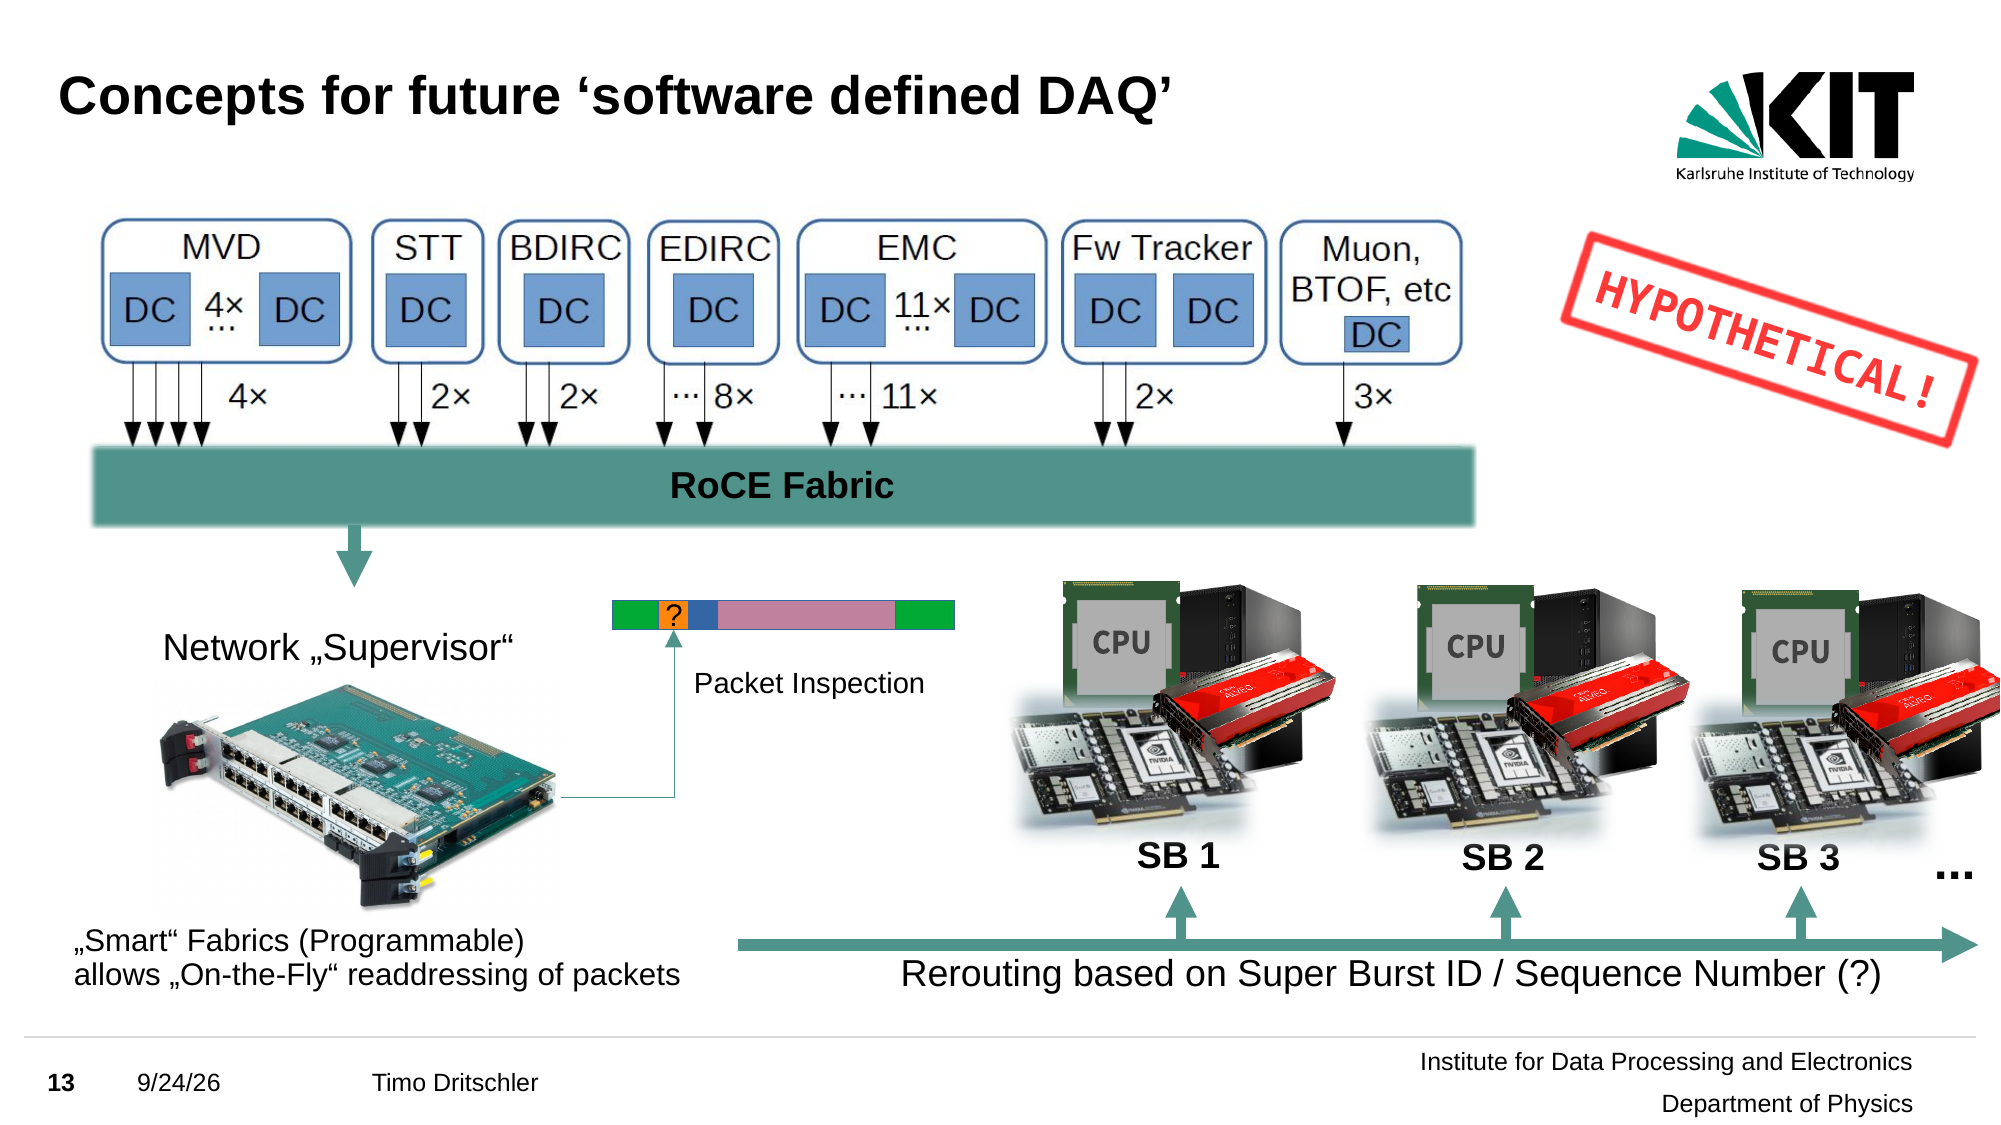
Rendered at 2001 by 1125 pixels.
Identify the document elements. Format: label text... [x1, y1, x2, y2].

text_box Network „Supervisor“ [147, 619, 562, 677]
slide_number 3/10/21 [137, 1038, 362, 1125]
text_box ? [650, 590, 710, 641]
text_box SB 1 [1122, 853, 1241, 884]
picture [88, 206, 1477, 447]
text_box Rerouting based on Super Burst ID / Sequence Number (?) [885, 944, 2000, 1011]
text_box SB 3 [1742, 862, 1861, 886]
text_box Packet Inspection [679, 659, 975, 719]
picture [1677, 72, 1914, 182]
slide_number <number> [47, 1038, 119, 1125]
text_box ... [1919, 826, 2000, 926]
text_box RoCE Fabric [97, 450, 1470, 523]
title Concepts for future ‘software defined DAQ’ [59, 29, 1656, 126]
picture [1003, 581, 1336, 853]
text_box [612, 600, 650, 630]
text_box SB 2 [1446, 857, 1565, 886]
text_box „Smart“ Fabrics (Programmable) allows „On-the-Fly“ readdressing of packets [59, 915, 709, 1035]
text_box HYPOTHETICAL! [1570, 242, 1969, 438]
picture [1358, 585, 2001, 862]
picture [155, 679, 562, 915]
text_box [710, 600, 955, 630]
